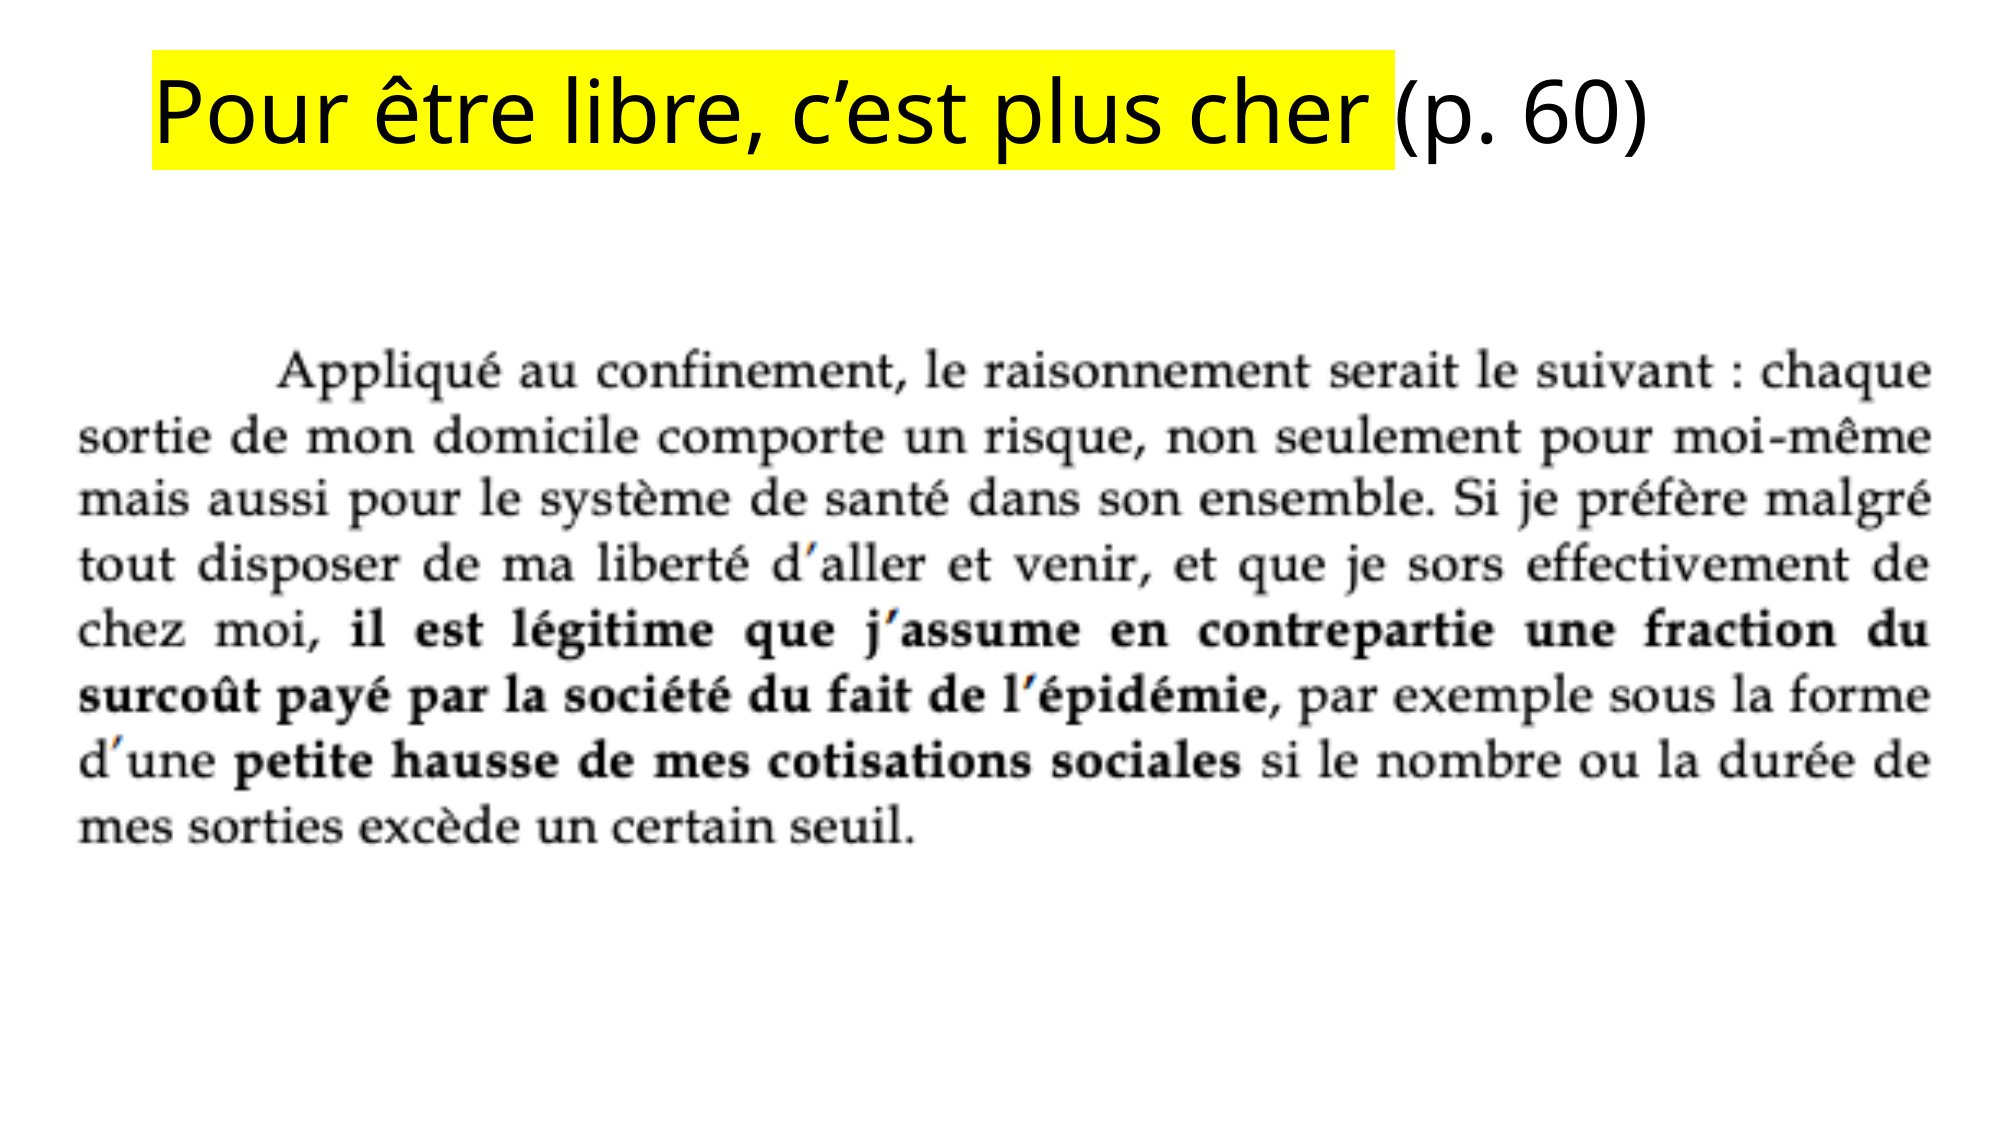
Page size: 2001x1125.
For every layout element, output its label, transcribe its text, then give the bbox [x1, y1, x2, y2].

title Pour être libre, c’est plus cher (p. 60) [137, 59, 1813, 277]
picture [52, 323, 1948, 881]
